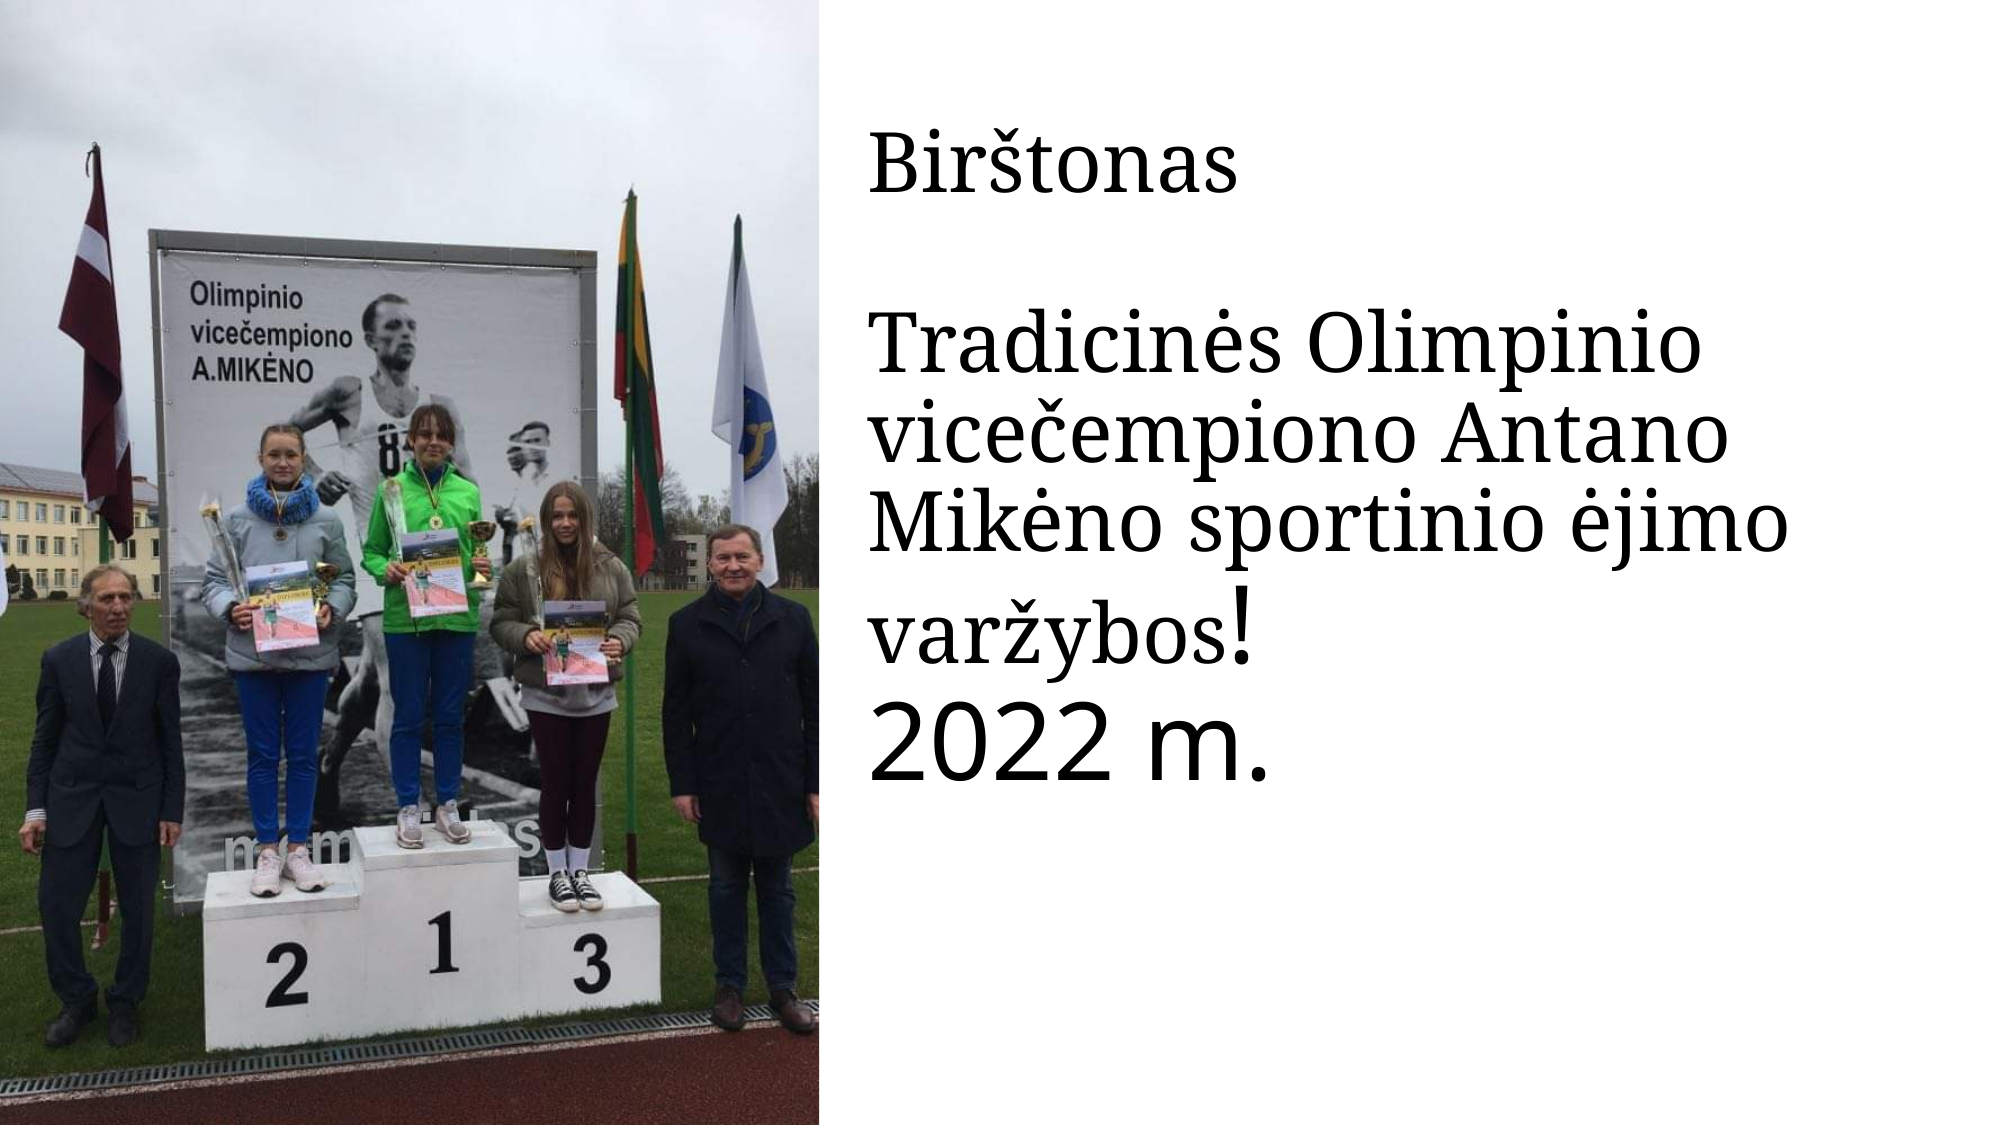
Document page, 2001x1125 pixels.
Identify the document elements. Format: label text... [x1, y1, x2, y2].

title Birštonas Tradicinės Olimpinio vicečempiono Antano Mikėno sportinio ėjimo varžybos! 2022 m. [852, 0, 1901, 812]
picture [0, 0, 820, 1125]
